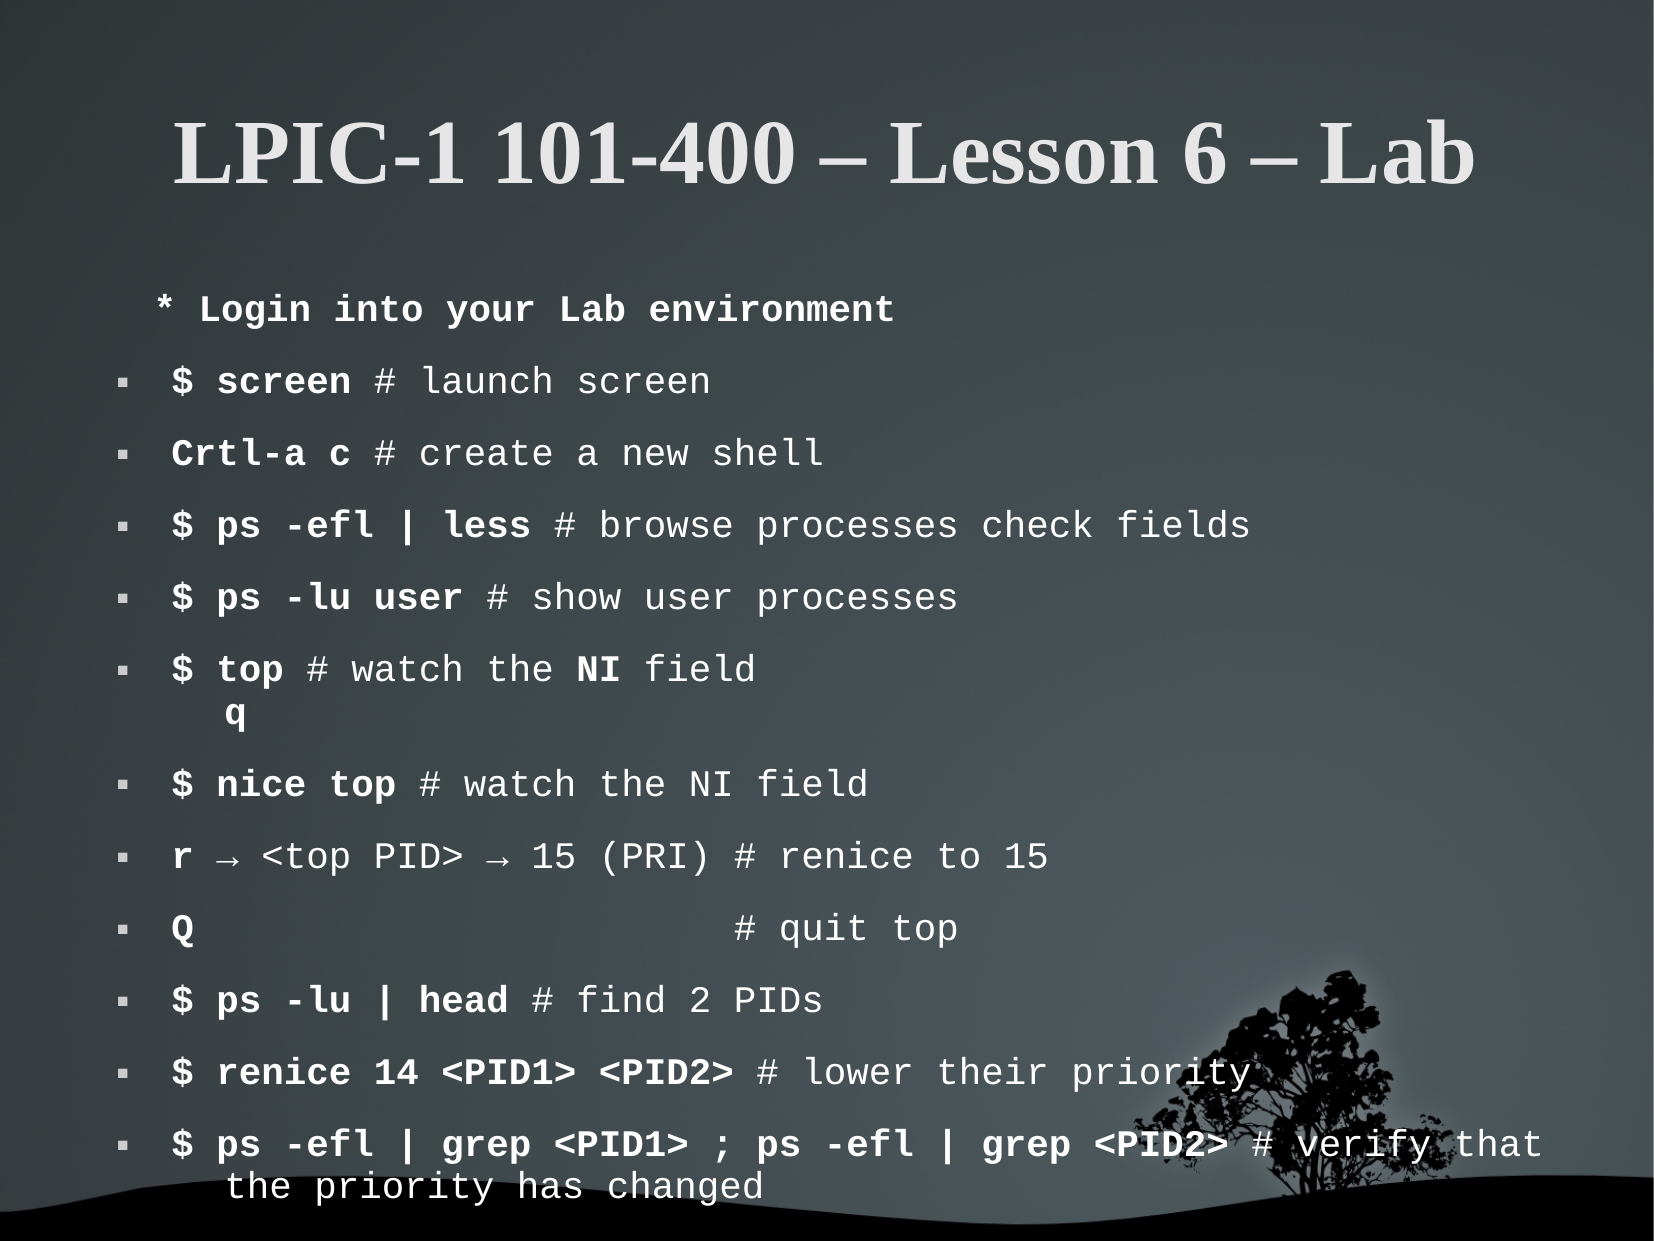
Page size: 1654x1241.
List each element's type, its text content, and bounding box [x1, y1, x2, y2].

picture [0, 0, 1654, 1241]
list * Login into your Lab environment $ screen # launch screen Crtl-a c # create a new shell $ ps -efl | less # browse processes check fields $ ps -lu user # show user processes $ top # watch the NI field q $ nice top # watch the NI field r → <top PID> → 15 (PRI) # renice to 15 Q # quit top $ ps -lu | head # find 2 PIDs $ renice 14 <PID1> <PID2> # lower their priority $ ps -efl | grep <PID1> ; ps -efl | grep <PID2> # verify that the priority has changed $ renice -14 <PID1> <PID2> # Increase their priority $ ps -efl | grep <PID1> ; ps -efl | grep <PID2> # did it work? [82, 290, 1571, 1177]
title LPIC-1 101-400 – Lesson 6 – Lab [82, 49, 1571, 257]
